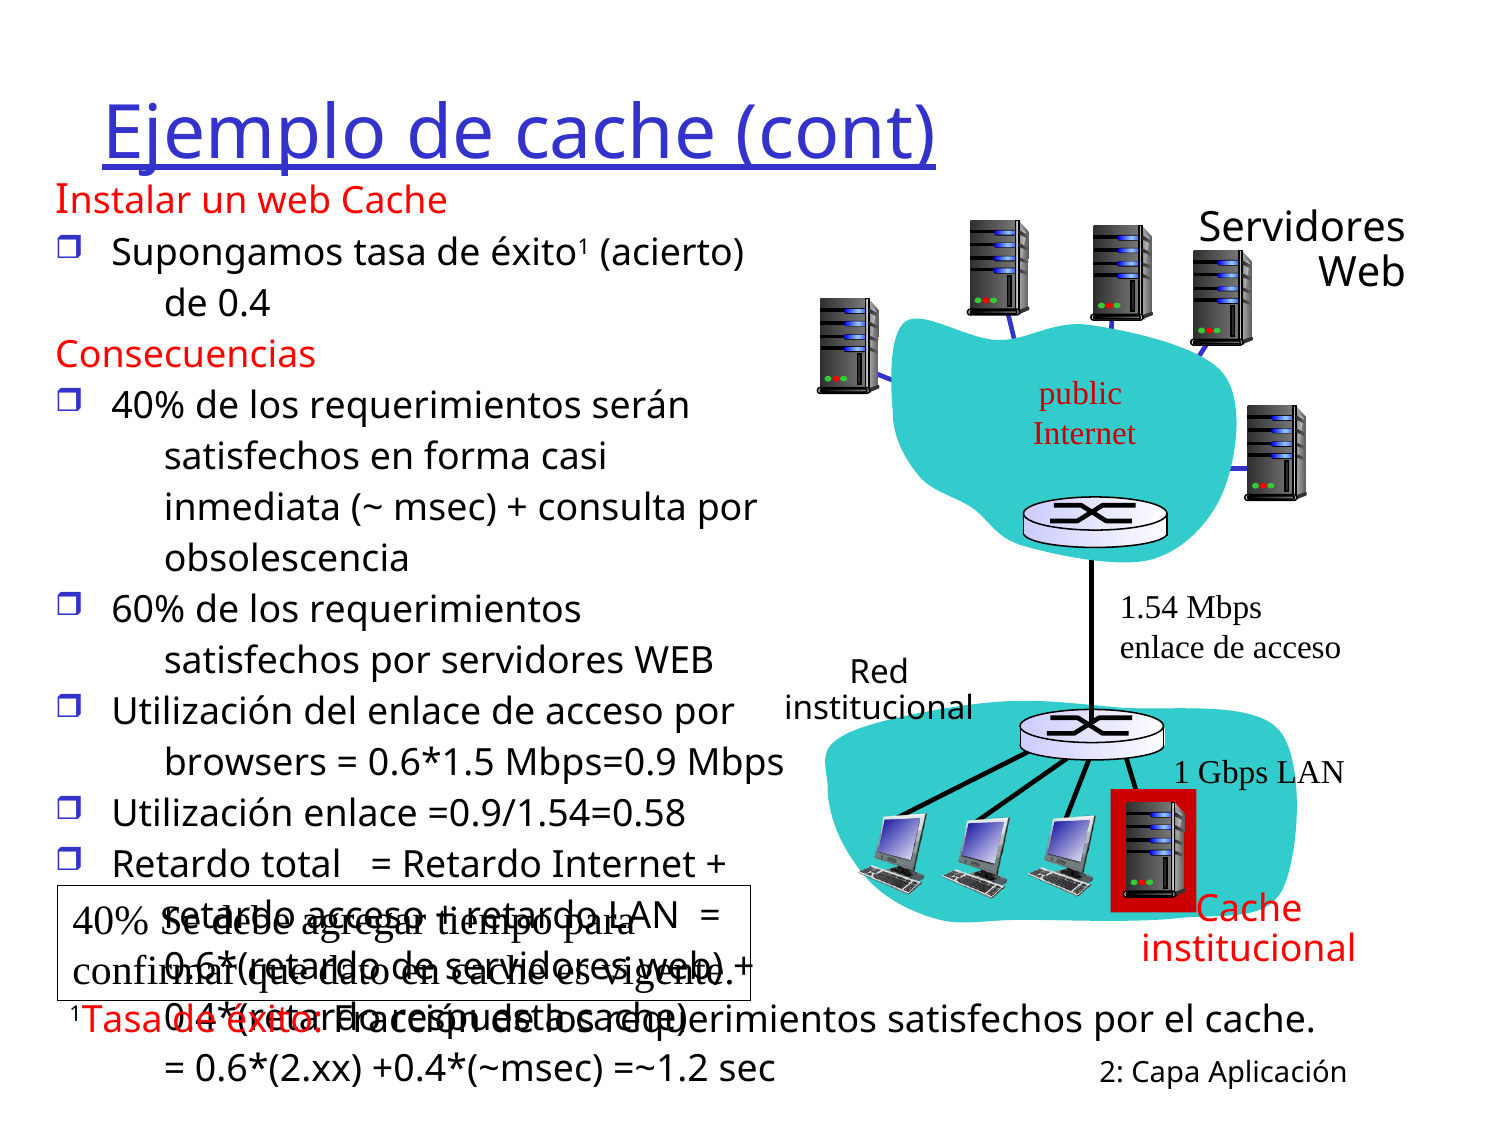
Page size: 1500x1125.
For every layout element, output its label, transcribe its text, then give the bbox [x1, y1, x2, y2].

text_box [961, 821, 1004, 864]
text_box Servidores Web [1183, 198, 1421, 304]
list Instalar un web Cache Supongamos tasa de éxito1 (acierto) de 0.4 Consecuencias 40% de los requerimientos serán satisfechos en forma casi inmediata (~ msec) + consulta por obsolescencia 60% de los requerimientos satisfechos por servidores WEB Utilización del enlace de acceso por browsers = 0.6*1.5 Mbps=0.9 Mbps Utilización enlace =0.9/1.54=0.58 Retardo total = Retardo Internet + retardo acceso + retardo LAN = 0.6*(retardo de servidores web) + 0.4*(retardo respuesta cache) = 0.6*(2.xx) +0.4*(~msec) =~1.2 sec [37, 160, 804, 924]
title Ejemplo de cache (cont) [87, 37, 1363, 225]
text_box Red institucional [769, 647, 990, 735]
text_box 40% Se debe agregar tiempo para confirmar que dato en cache es vigente. [57, 885, 751, 1001]
text_box public Internet [1009, 363, 1152, 460]
text_box [1090, 225, 1153, 321]
text_box 1.54 Mbps enlace de acceso [1105, 577, 1357, 673]
text_box 1Tasa de éxito: Fracción de los requerimientos satisfechos por el cache. [54, 987, 1332, 1049]
text_box [967, 220, 1030, 315]
text_box [825, 700, 1297, 923]
text_box [1047, 820, 1090, 862]
text_box [891, 318, 1237, 563]
text_box [817, 298, 880, 394]
picture [841, 809, 1098, 905]
text_box [1244, 405, 1307, 501]
text_box Cache institucional [1126, 881, 1372, 978]
text_box [1190, 250, 1253, 346]
text_box [878, 818, 920, 861]
text_box 1 Gbps LAN [1158, 742, 1361, 798]
